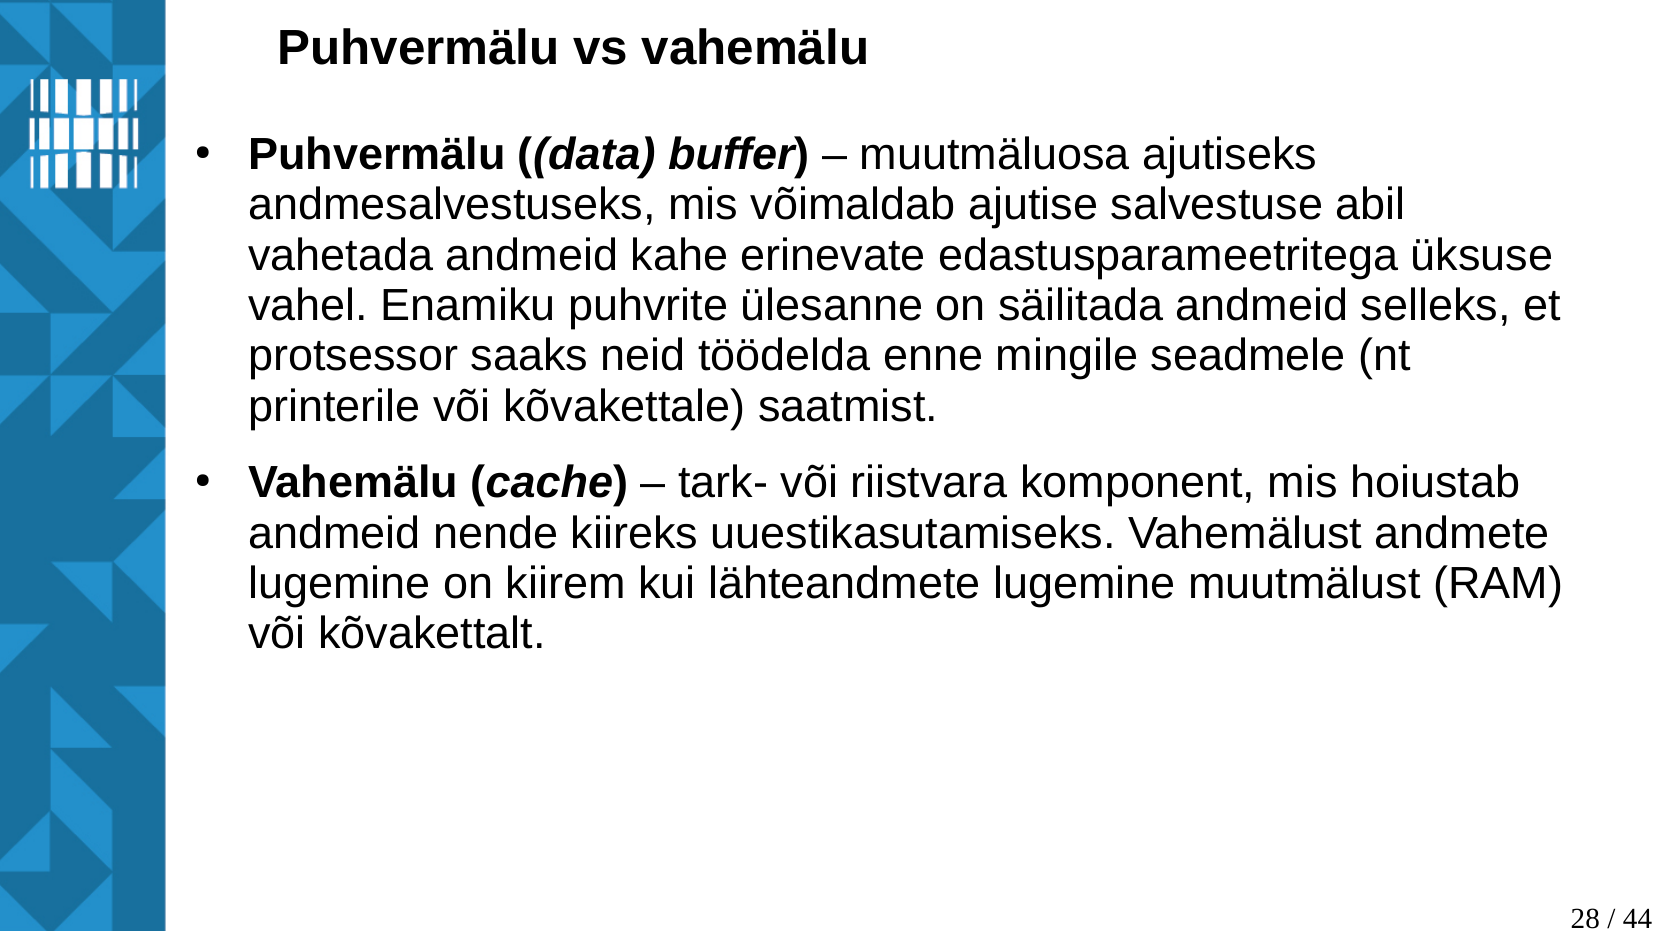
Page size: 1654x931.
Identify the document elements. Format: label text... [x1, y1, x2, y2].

list Puhvermälu ((data) buffer) – muutmäluosa ajutiseks andmesalvestuseks, mis võimaldab ajutise salvestuse abil vahetada andmeid kahe erinevate edastusparameetritega üksuse vahel. Enamiku puhvrite ülesanne on säilitada andmeid selleks, et protsessor saaks neid töödelda enne mingile seadmele (nt printerile või kõvakettale) saatmist. Vahemälu (cache) – tark- või riistvara komponent, mis hoiustab andmeid nende kiireks uuestikasutamiseks. Vahemälust andmete lugemine on kiirem kui lähteandmete lugemine muutmälust (RAM) või kõvakettalt. [177, 129, 1575, 798]
title Puhvermälu vs vahemälu [277, 10, 1625, 86]
